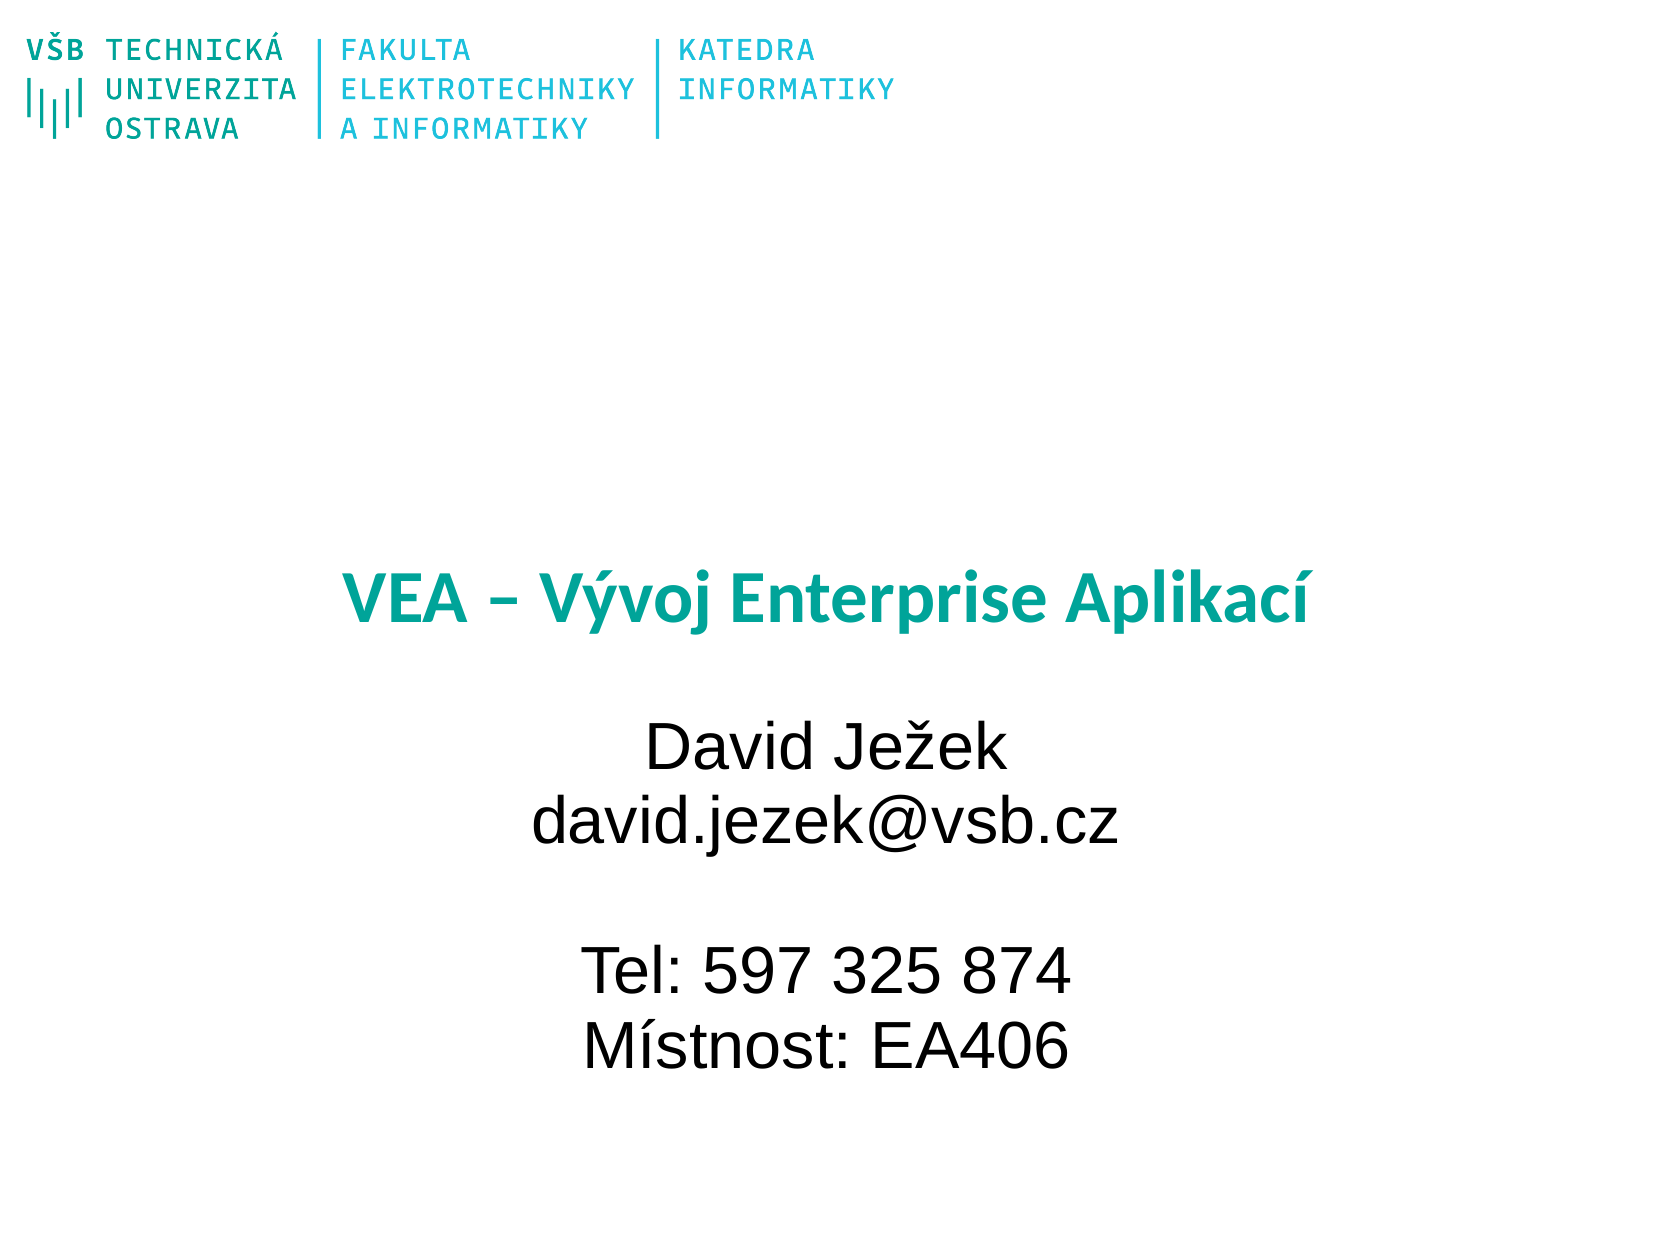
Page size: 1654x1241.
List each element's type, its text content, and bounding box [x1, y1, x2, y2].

picture [26, 31, 894, 139]
title VEA – Vývoj Enterprise Aplikací [24, 184, 1629, 642]
subtitle David Ježek david.jezek@vsb.cz Tel: 597 325 874 Místnost: EA406 [24, 708, 1629, 1146]
